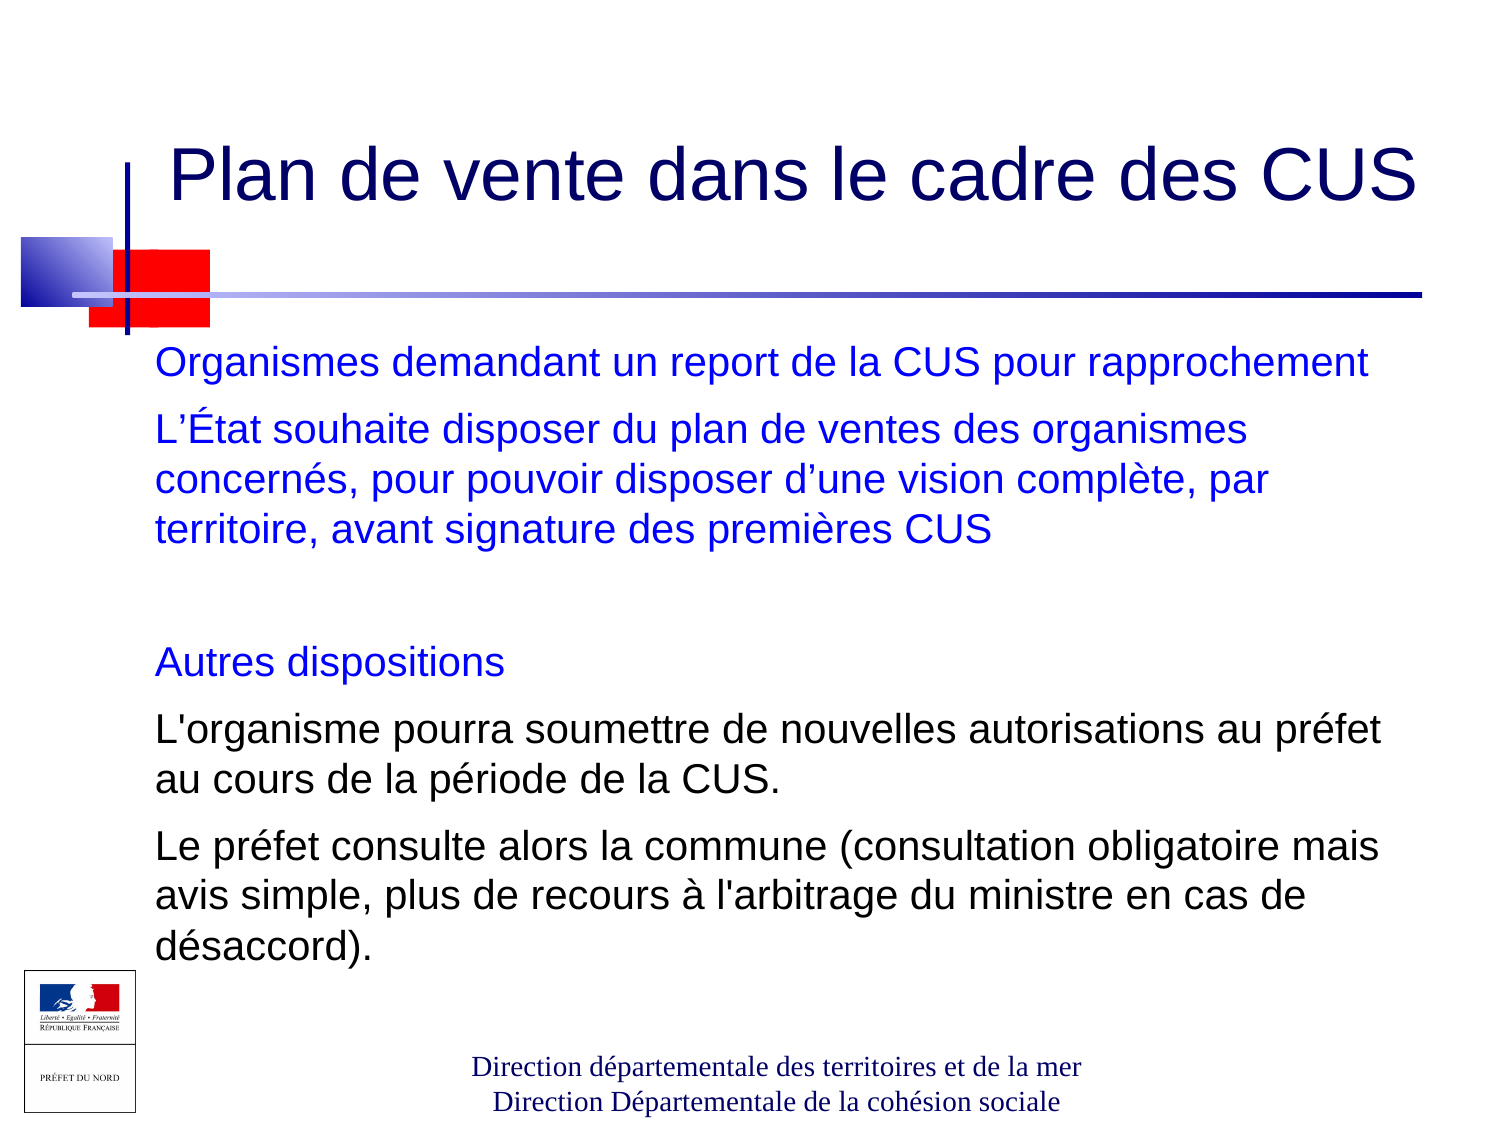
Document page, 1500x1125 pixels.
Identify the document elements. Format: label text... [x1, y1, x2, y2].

picture [24, 970, 136, 1113]
title Plan de vente dans le cadre des CUS [153, 53, 1467, 289]
list Organismes demandant un report de la CUS pour rapprochement L’État souhaite disposer du plan de ventes des organismes concernés, pour pouvoir disposer d’une vision complète, par territoire, avant signature des premières CUS Autres dispositions L'organisme pourra soumettre de nouvelles autorisations au préfet au cours de la période de la CUS. Le préfet consulte alors la commune (consultation obligatoire mais avis simple, plus de recours à l'arbitrage du ministre en cas de désaccord). [83, 327, 1430, 1043]
